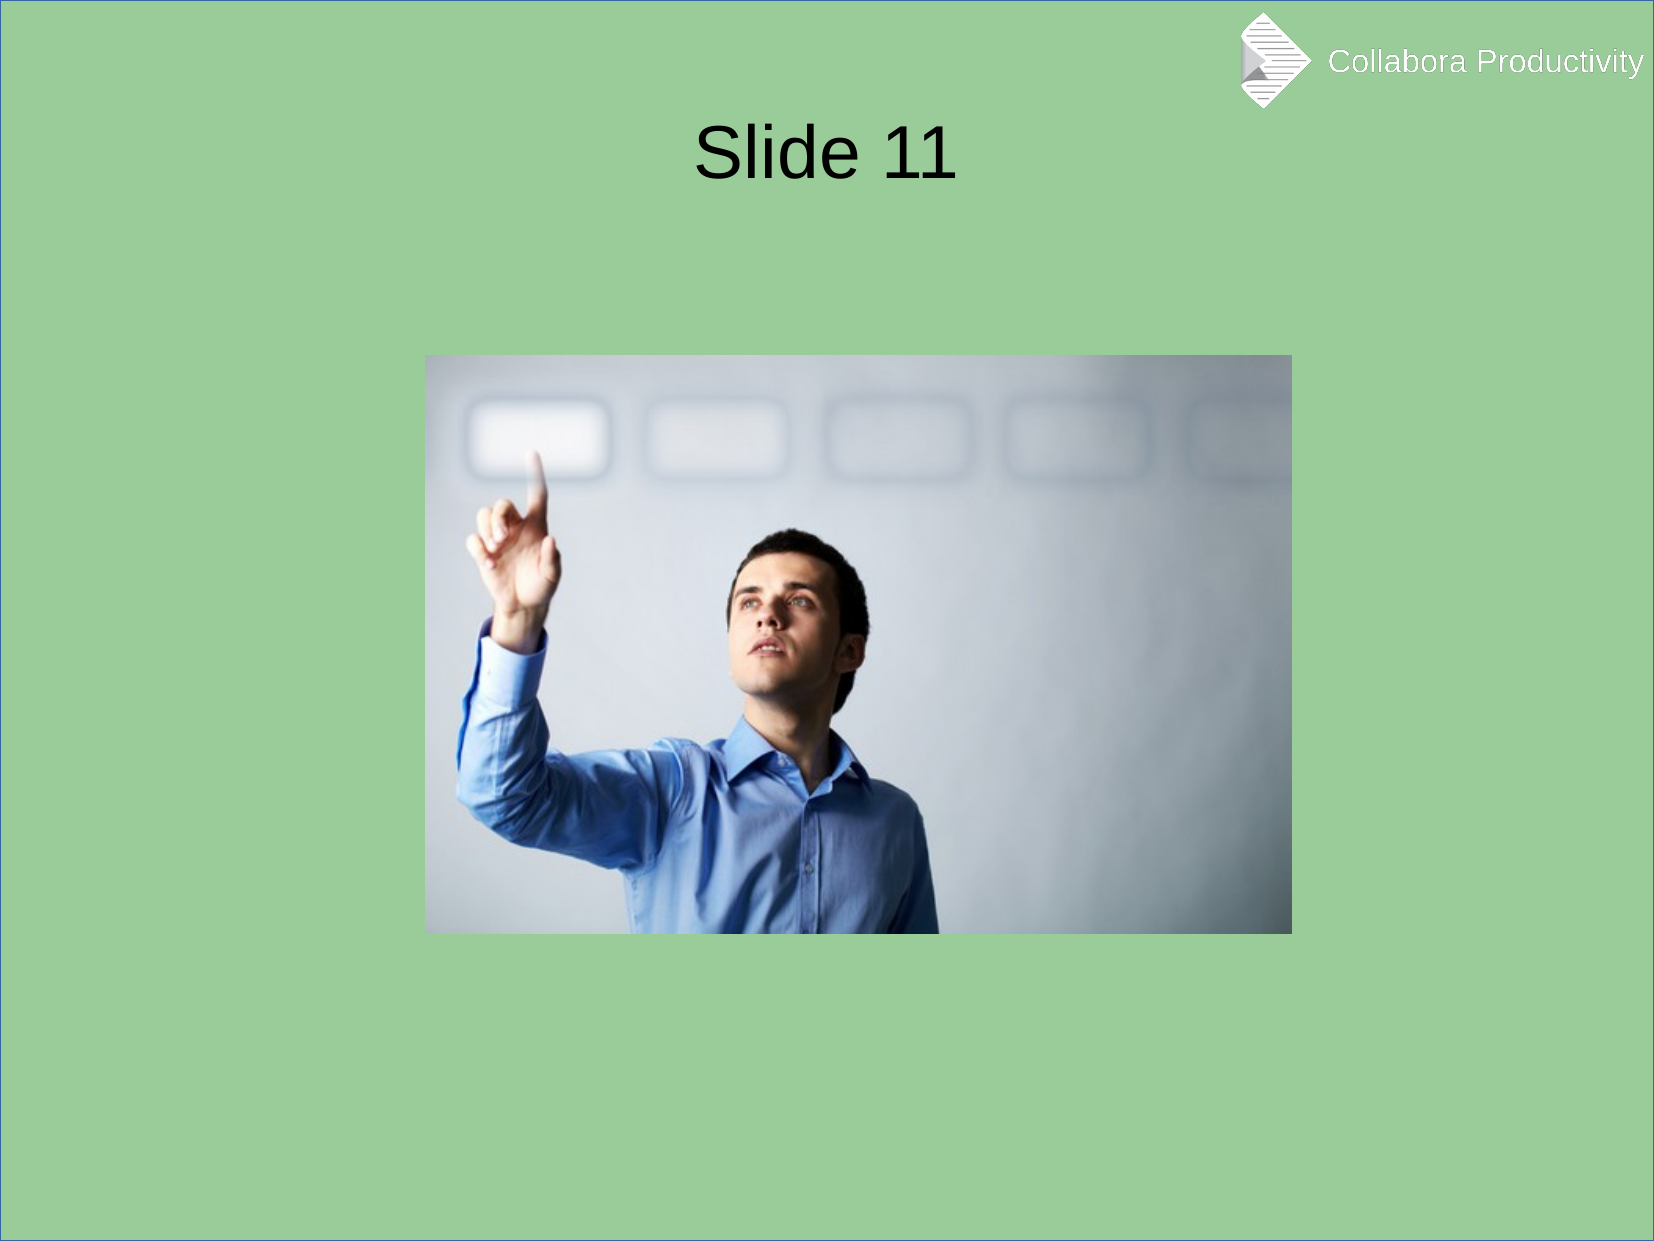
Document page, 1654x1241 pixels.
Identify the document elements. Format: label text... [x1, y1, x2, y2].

picture [425, 355, 1292, 934]
picture [1241, 12, 1644, 109]
title Slide 11 [82, 49, 1571, 257]
text_box [0, 0, 1654, 1241]
